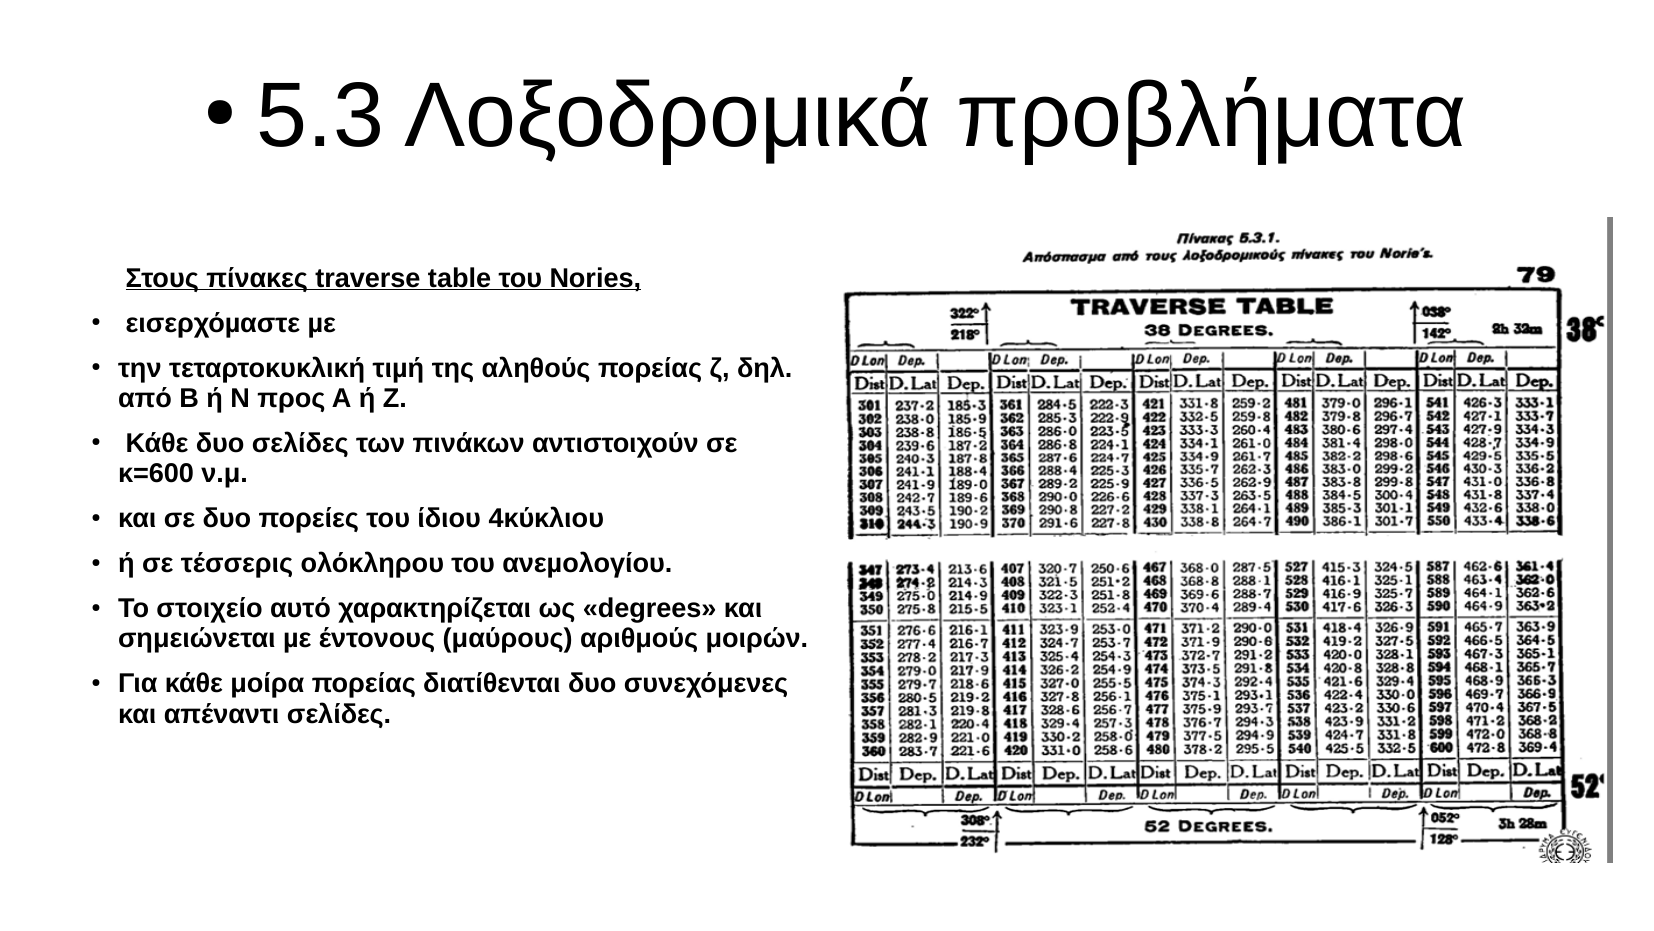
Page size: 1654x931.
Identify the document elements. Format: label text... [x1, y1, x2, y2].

picture [825, 217, 1613, 863]
list Στους πίνακες traverse table του Nories, εισερχόµαστε µε την τεταρτοκυκλική τιµή της αληθούς πορείας ζ, δηλ. από Β ή Ν προς Α ή Ζ. Κάθε δυο σελίδες των πινάκων αντιστοιχούν σε κ=600 ν.μ. και σε δυο πορείες του ίδιου 4κύκλιου ή σε τέσσερις ολόκληρου του ανεµολογίου. Το στοιχείο αυτό χαρακτηρίζεται ως «degrees» και σημειώνεται µε έντονους (μαύρους) αριθμούς μοιρών. Για κάθε μοίρα πορείας διατίθενται δυο συνεχόμενες και απέναντι σελίδες. [82, 217, 809, 758]
title 5.3 Λοξοδρομικά προβλήματα [82, 37, 1571, 193]
